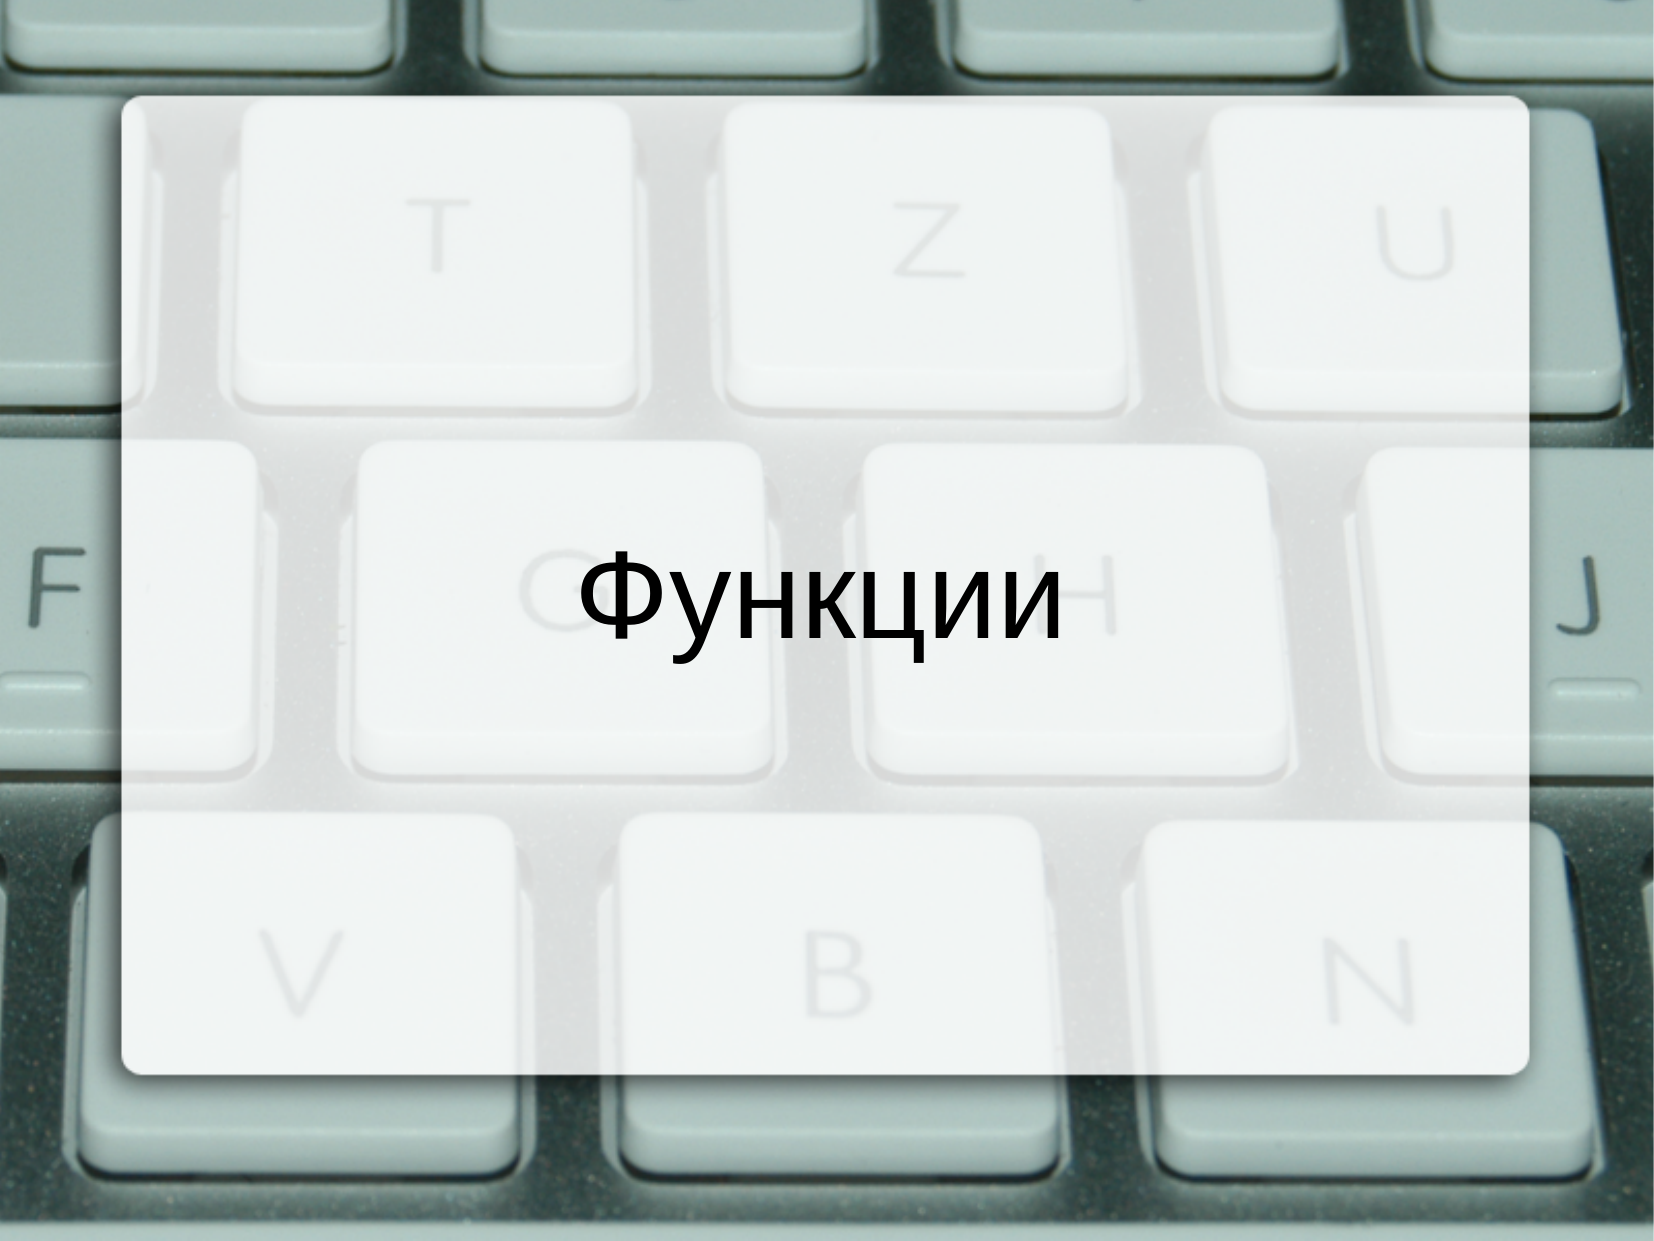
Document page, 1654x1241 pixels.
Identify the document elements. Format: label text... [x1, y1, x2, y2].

picture [0, 0, 1654, 1241]
subtitle Функции [135, 117, 1506, 1074]
